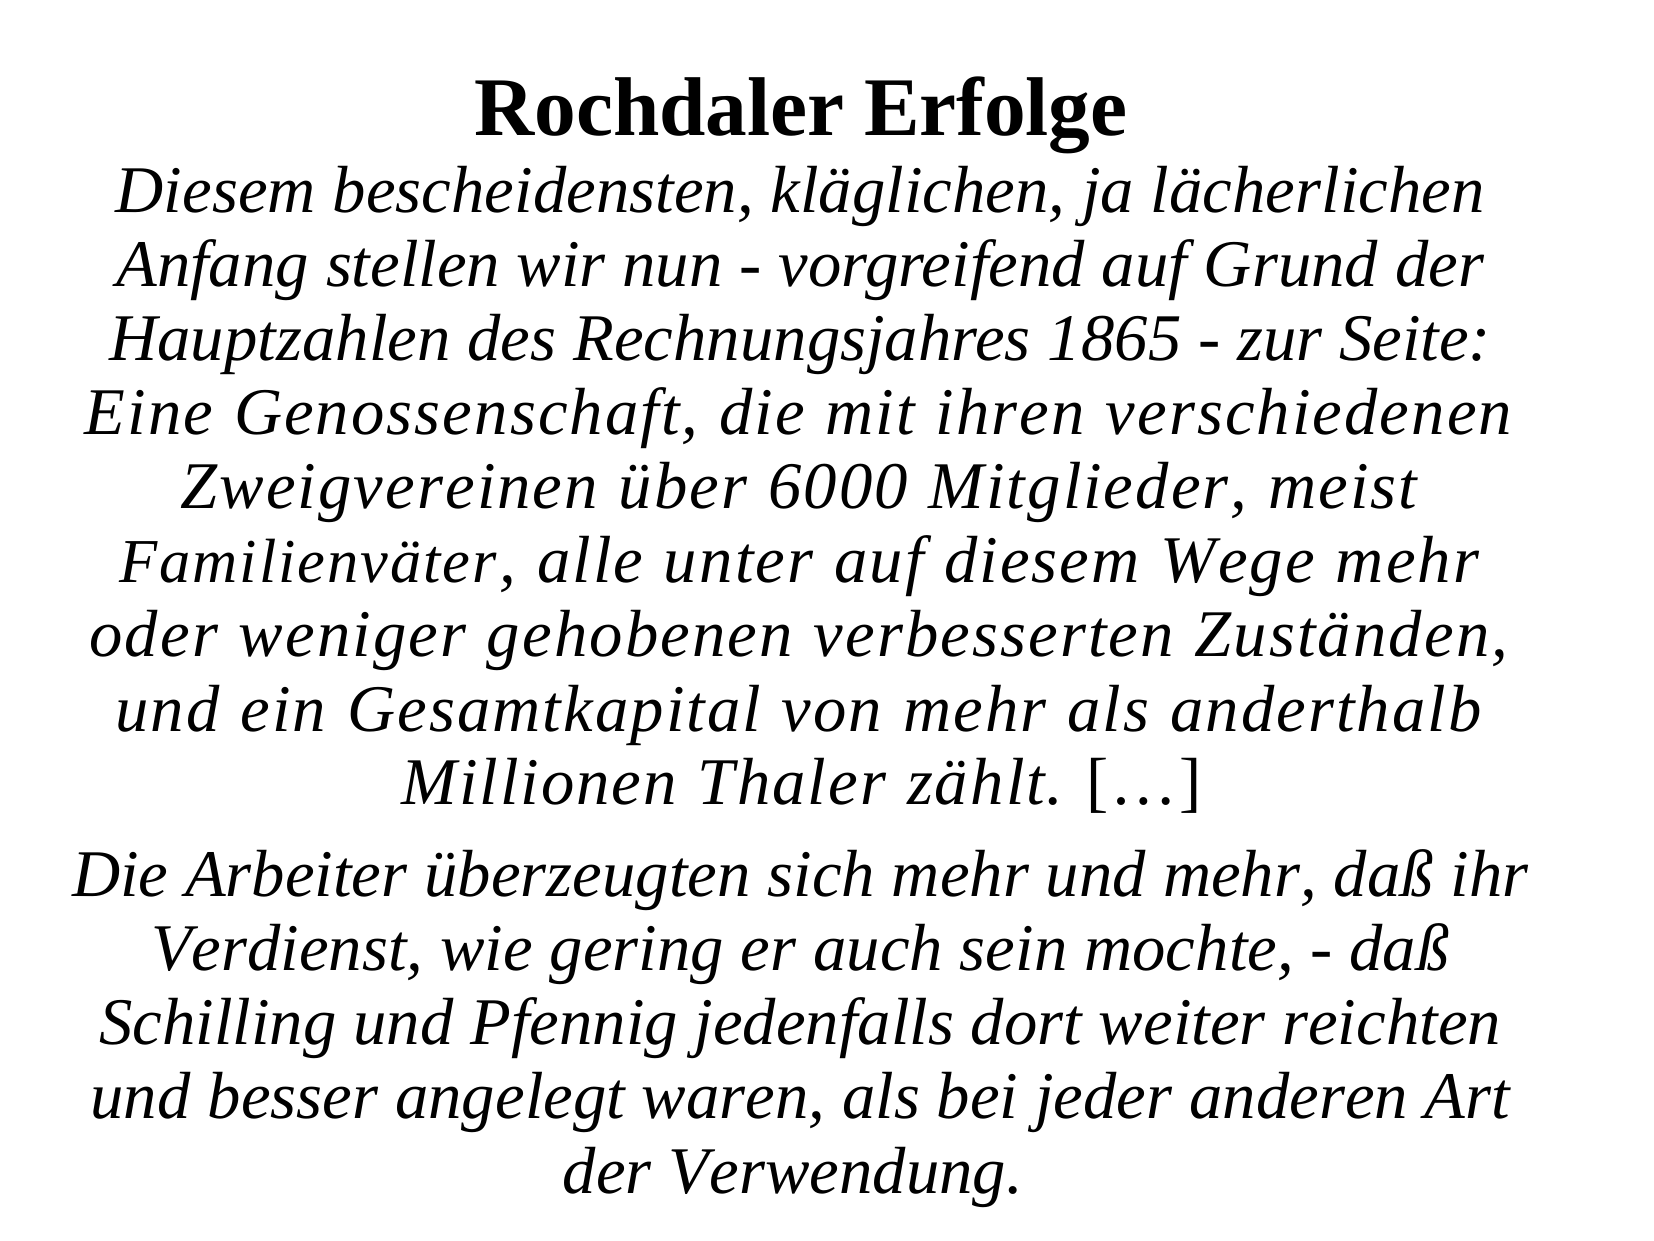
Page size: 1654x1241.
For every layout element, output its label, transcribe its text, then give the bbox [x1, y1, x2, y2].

text_box Rochdaler Erfolge Diesem bescheidensten, kläglichen, ja lächerlichen Anfang stellen wir nun - vorgreifend auf Grund der Hauptzahlen des Rechnungsjahres 1865 - zur Seite: Eine Genossenschaft, die mit ihren verschiedenen Zweigvereinen über 6000 Mitglieder, meist Familienväter, alle unter auf diesem Wege mehr oder weniger gehobenen verbesserten Zuständen, und ein Gesamtkapital von mehr als anderthalb Millionen Thaler zählt. […] Die Arbeiter überzeugten sich mehr und mehr, daß ihr Verdienst, wie gering er auch sein mochte, - daß Schilling und Pfennig jedenfalls dort weiter reichten und besser angelegt waren, als bei jeder anderen Art der Verwendung. [57, 53, 1599, 1216]
